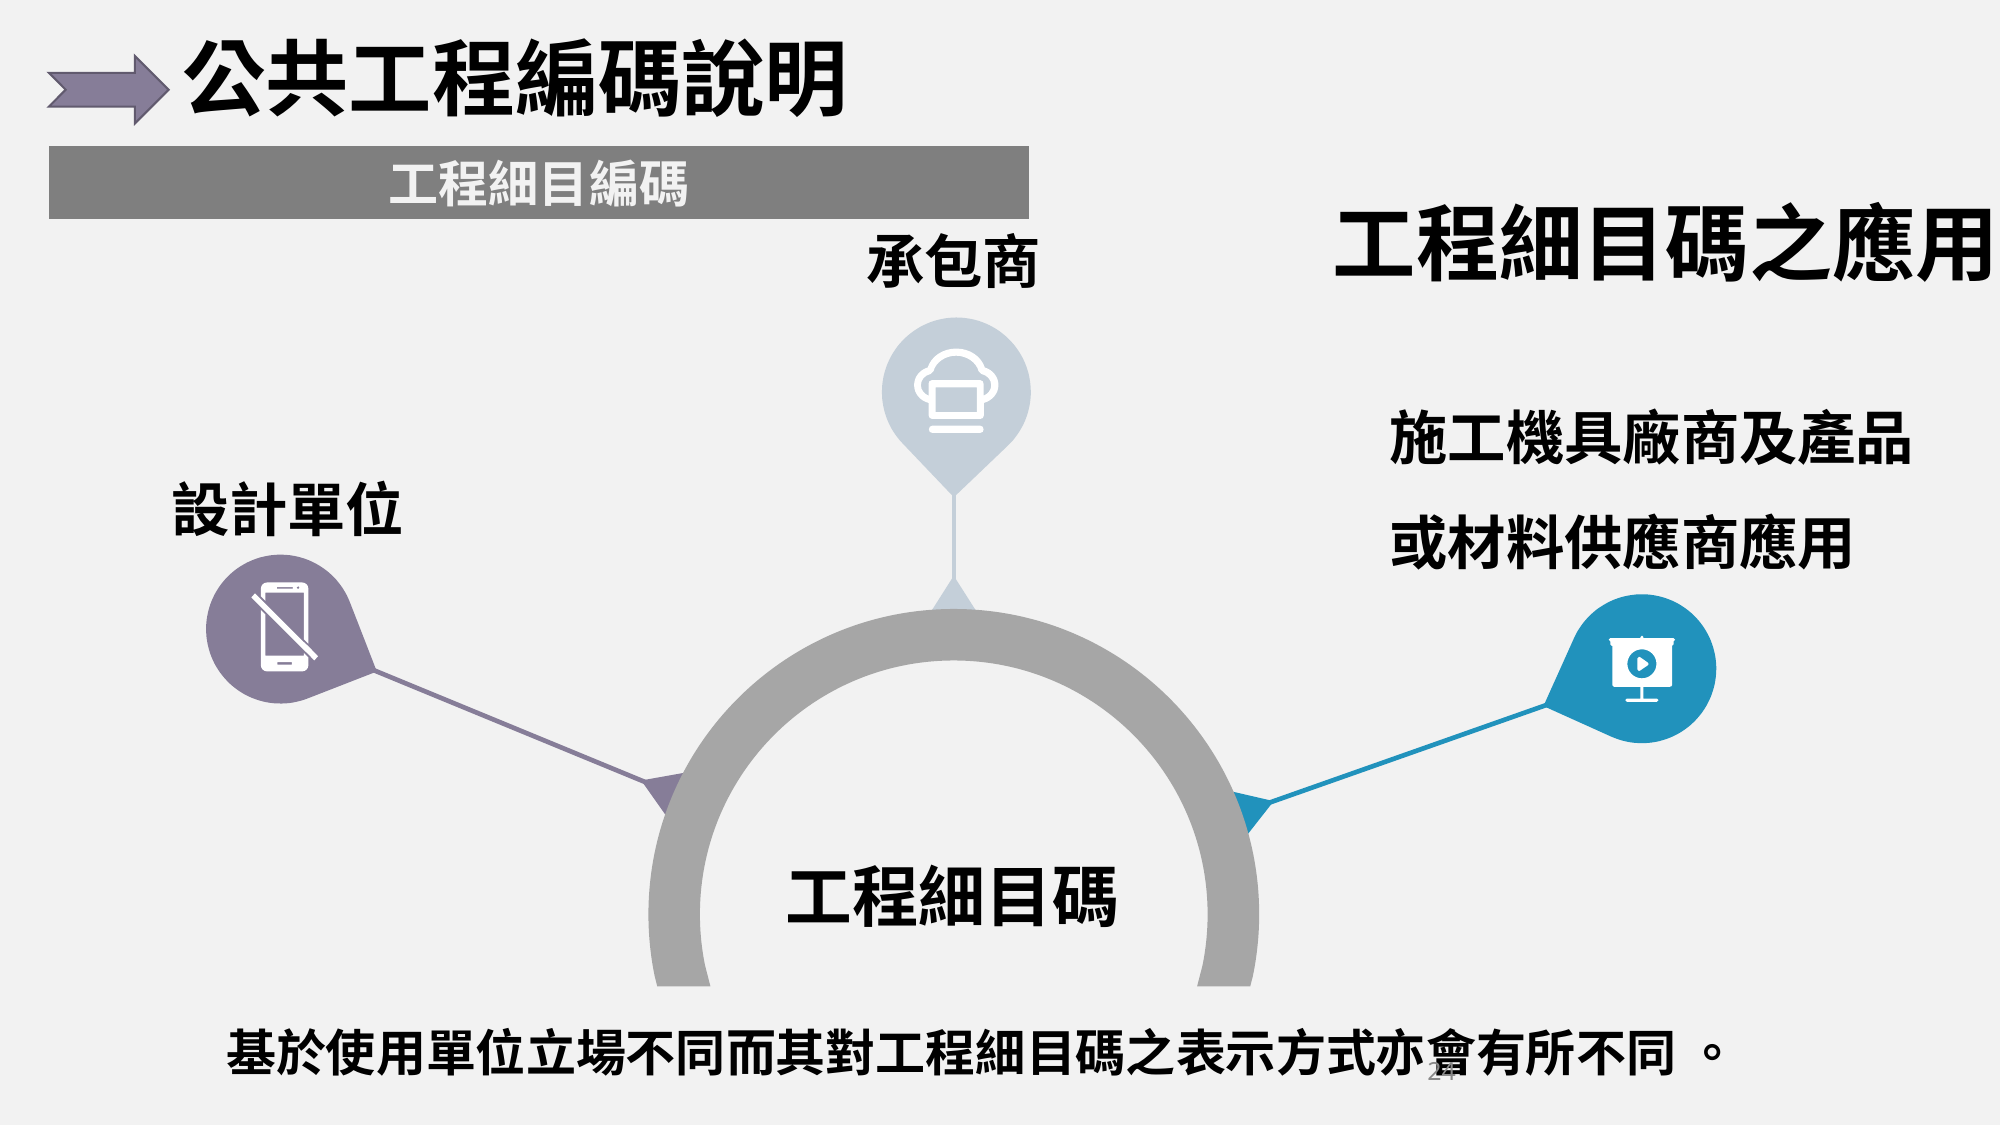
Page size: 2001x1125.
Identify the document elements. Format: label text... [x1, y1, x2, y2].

text_box [641, 575, 1274, 987]
text_box 施工機具廠商及產品或材料供應商應用 [1375, 359, 1960, 584]
text_box [1544, 594, 1717, 744]
text_box 工程細目碼 [770, 807, 1134, 942]
text_box 工程細目碼之應用 [1317, 183, 2000, 300]
text_box 設計單位 [159, 473, 562, 519]
text_box 公共工程編碼說明 [167, 18, 1375, 135]
text_box 工程細目編碼 [49, 146, 1029, 219]
text_box [206, 554, 376, 704]
text_box 基於使用單位立場不同而其對工程細目碼之表示方式亦會有所不同 。 [211, 1014, 1734, 1089]
text_box [881, 317, 1031, 496]
text_box [48, 55, 167, 124]
text_box 24 [1412, 1042, 1863, 1103]
text_box 承包商 [788, 230, 1120, 291]
